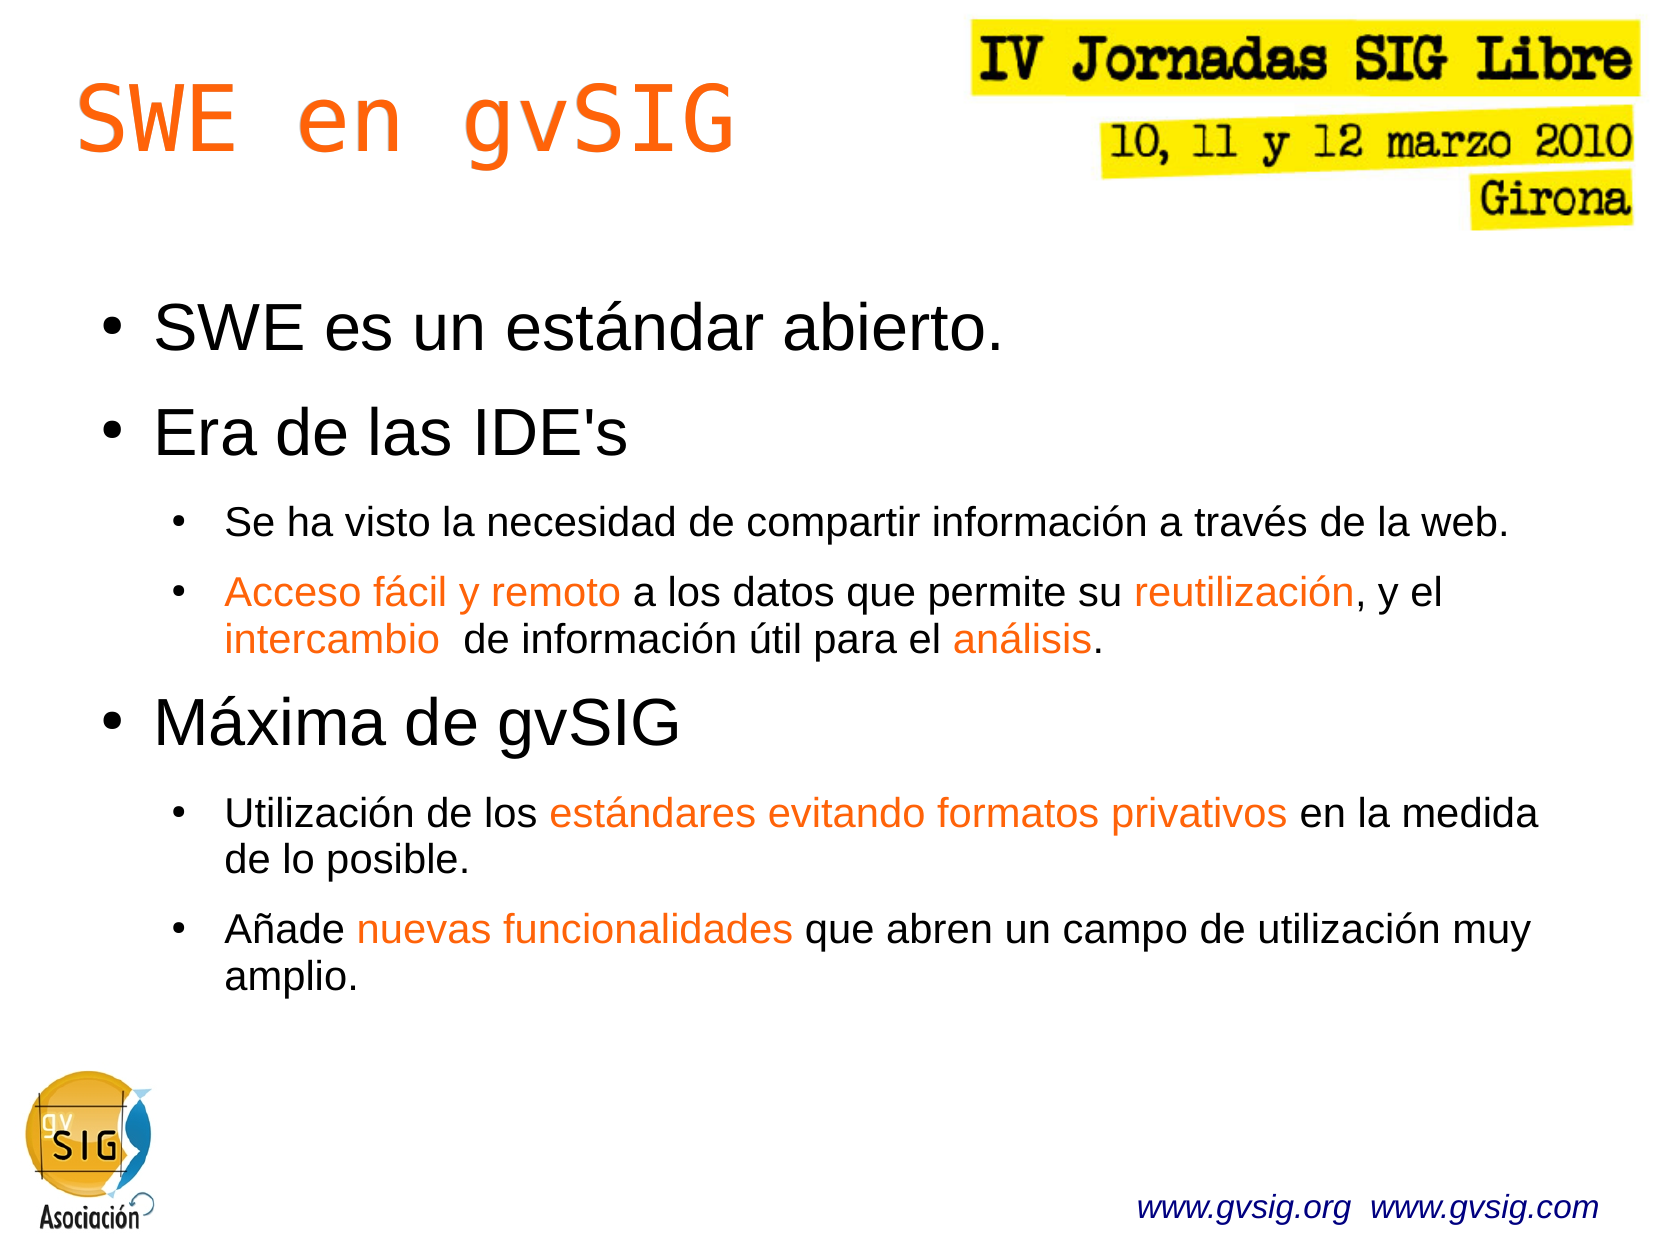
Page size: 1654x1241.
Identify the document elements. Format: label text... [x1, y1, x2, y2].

text_box SWE en gvSIG [59, 59, 1471, 182]
picture [956, 0, 1654, 276]
picture [0, 1062, 178, 1241]
list SWE es un estándar abierto. Era de las IDE's Se ha visto la necesidad de compartir información a través de la web. Acceso fácil y remoto a los datos que permite su reutilización, y el intercambio de información útil para el análisis. Máxima de gvSIG Utilización de los estándares evitando formatos privativos en la medida de lo posible. Añade nuevas funcionalidades que abren un campo de utilización muy amplio. [82, 290, 1571, 1109]
